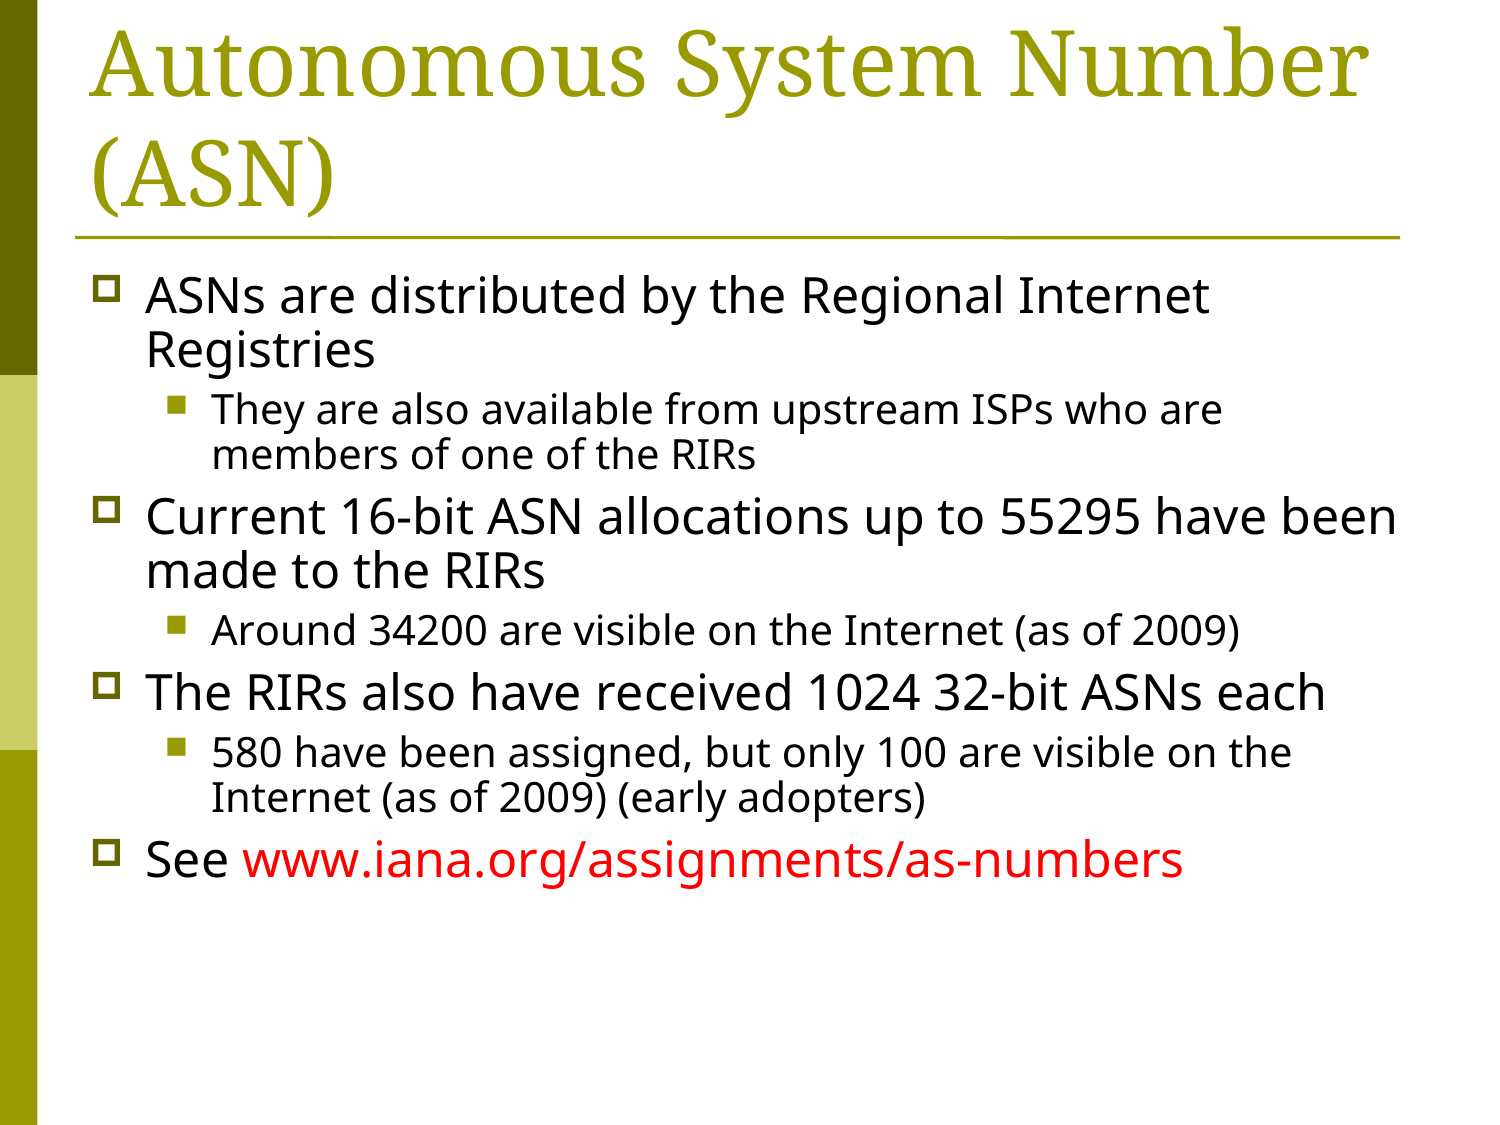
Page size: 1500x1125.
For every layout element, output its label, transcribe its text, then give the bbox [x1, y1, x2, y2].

title Autonomous System Number (ASN) [75, 0, 1426, 233]
list ASNs are distributed by the Regional Internet Registries They are also available from upstream ISPs who are members of one of the RIRs Current 16-bit ASN allocations up to 55295 have been made to the RIRs Around 34200 are visible on the Internet (as of 2009) The RIRs also have received 1024 32-bit ASNs each 580 have been assigned, but only 100 are visible on the Internet (as of 2009) (early adopters) See www.iana.org/assignments/as-numbers [75, 262, 1426, 1006]
